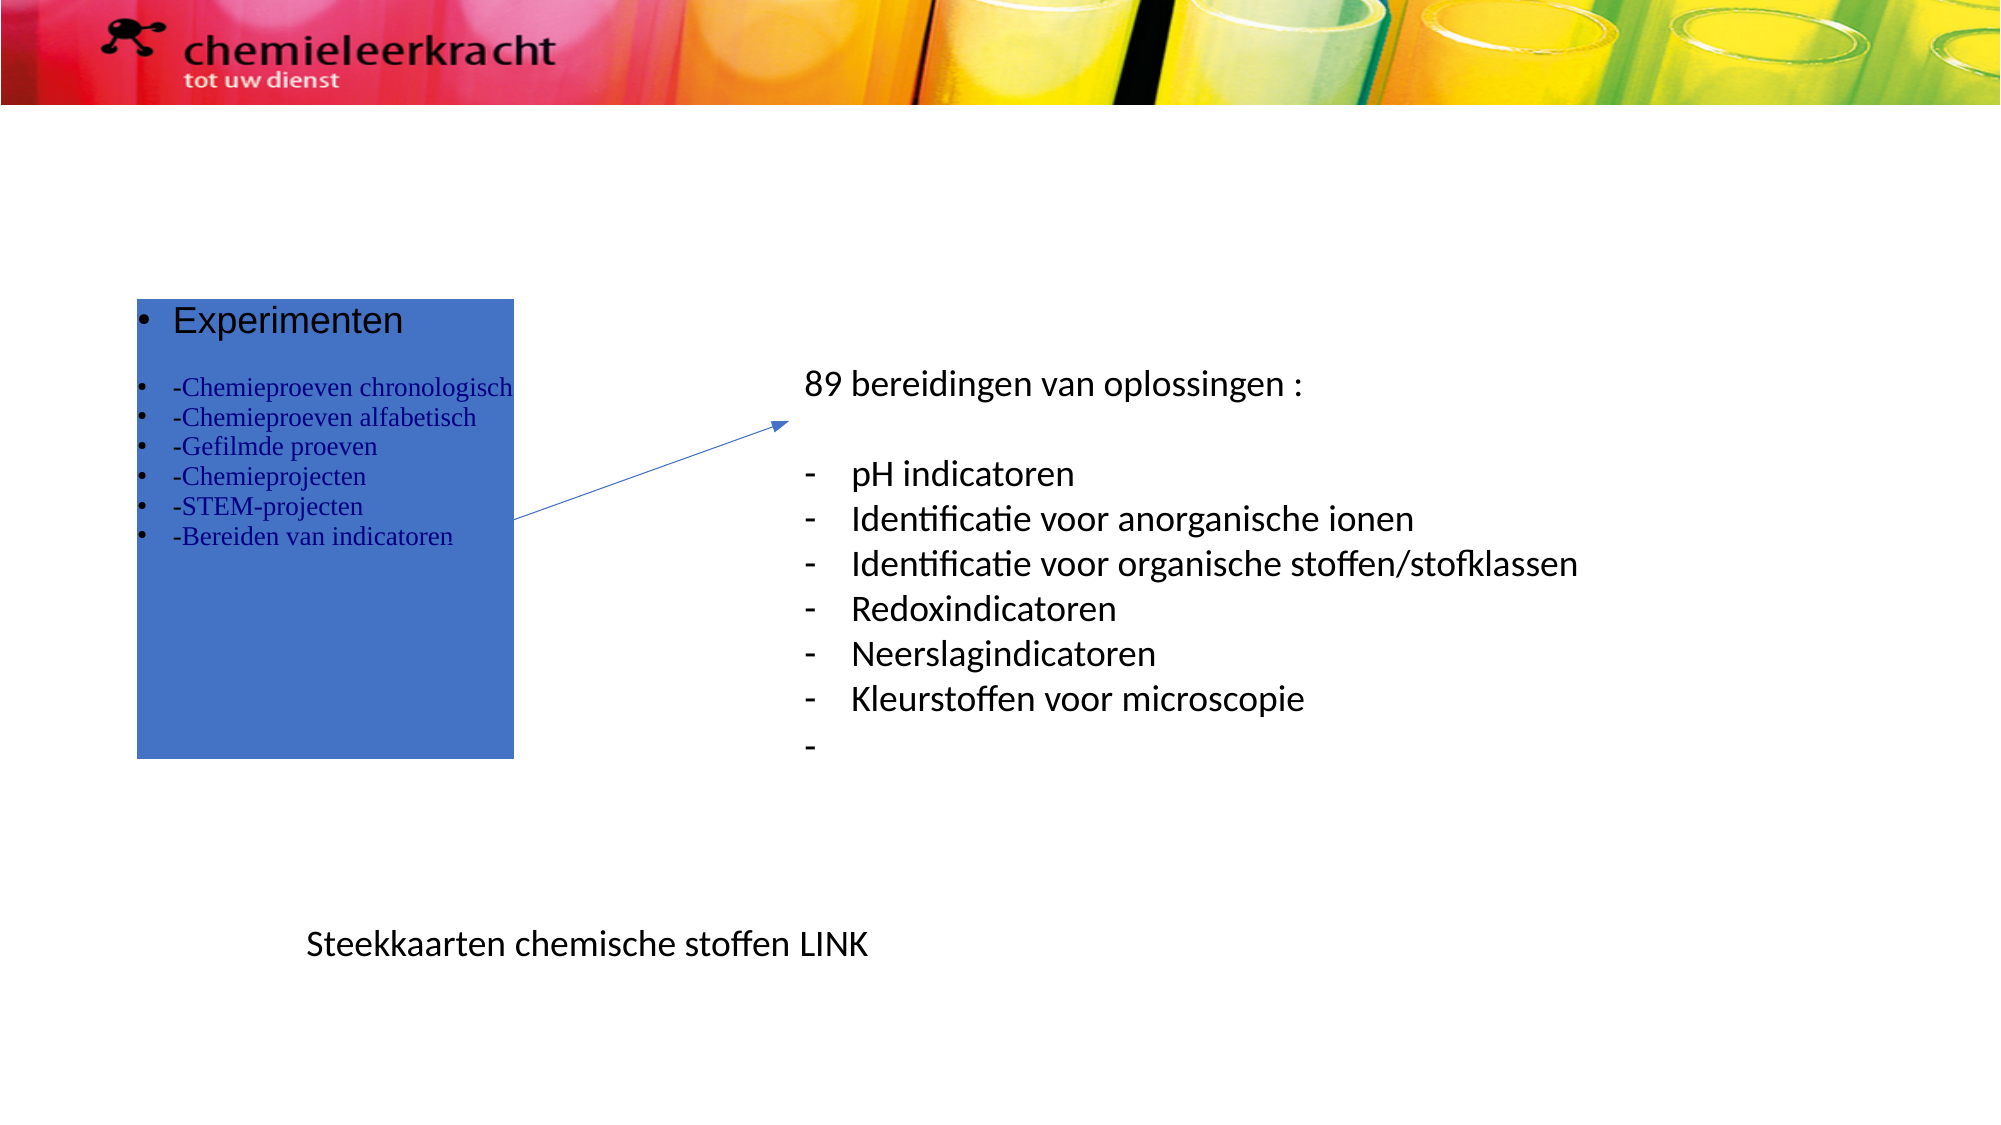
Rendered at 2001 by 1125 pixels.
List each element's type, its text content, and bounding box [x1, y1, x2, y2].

text_box 89 bereidingen van oplossingen : pH indicatoren Identificatie voor anorganische ionen Identificatie voor organische stoffen/stofklassen Redoxindicatoren Neerslagindicatoren Kleurstoffen voor microscopie [789, 350, 1605, 776]
picture [1, 0, 2000, 105]
text_box Steekkaarten chemische stoffen LINK [291, 911, 890, 973]
table_header Experimenten [137, 299, 514, 372]
table_cell -Chemieproeven chronologisch -Chemieproeven alfabetisch -Gefilmde proeven -Chemieprojecten -STEM-projecten -Bereiden van indicatoren [137, 372, 514, 759]
